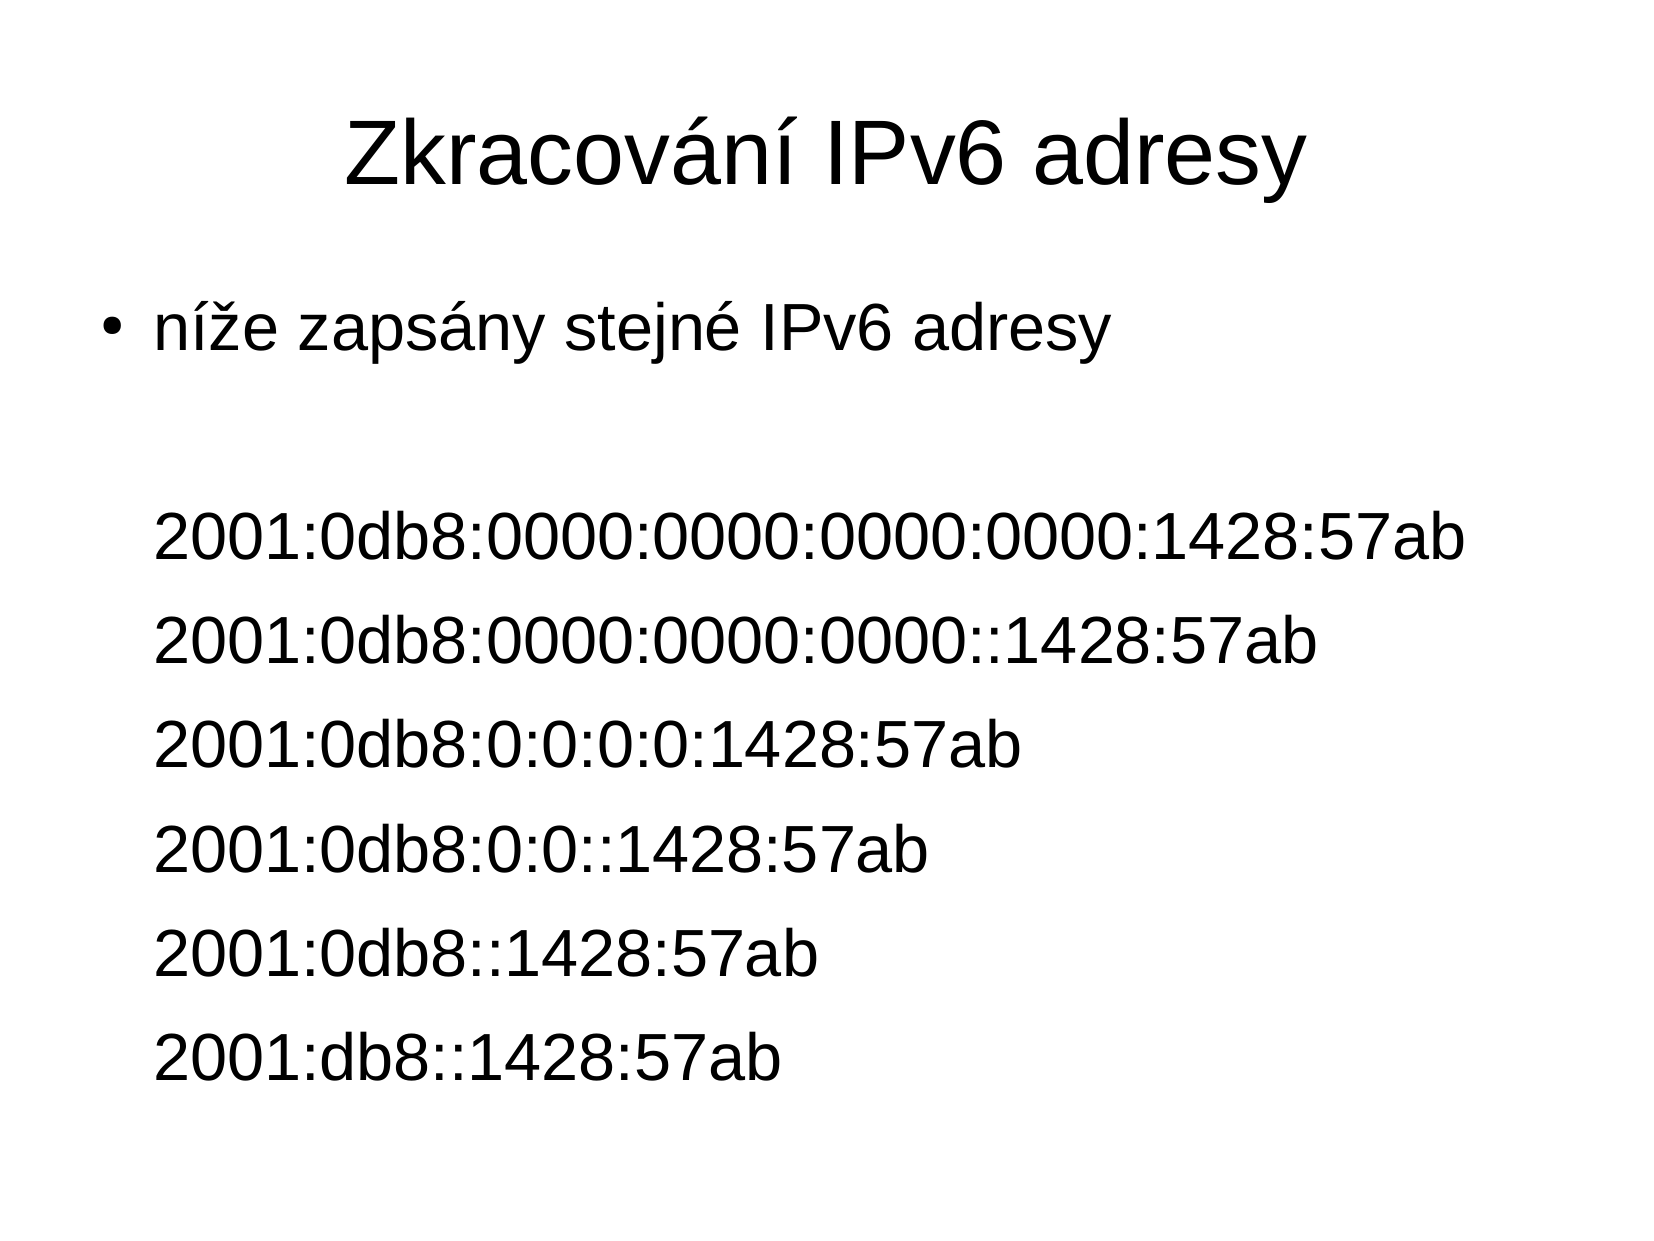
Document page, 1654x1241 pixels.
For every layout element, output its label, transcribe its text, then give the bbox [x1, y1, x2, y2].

list níže zapsány stejné IPv6 adresy 2001:0db8:0000:0000:0000:0000:1428:57ab 2001:0db8:0000:0000:0000::1428:57ab 2001:0db8:0:0:0:0:1428:57ab 2001:0db8:0:0::1428:57ab 2001:0db8::1428:57ab 2001:db8::1428:57ab [82, 290, 1571, 1109]
title Zkracování IPv6 adresy [82, 49, 1571, 257]
